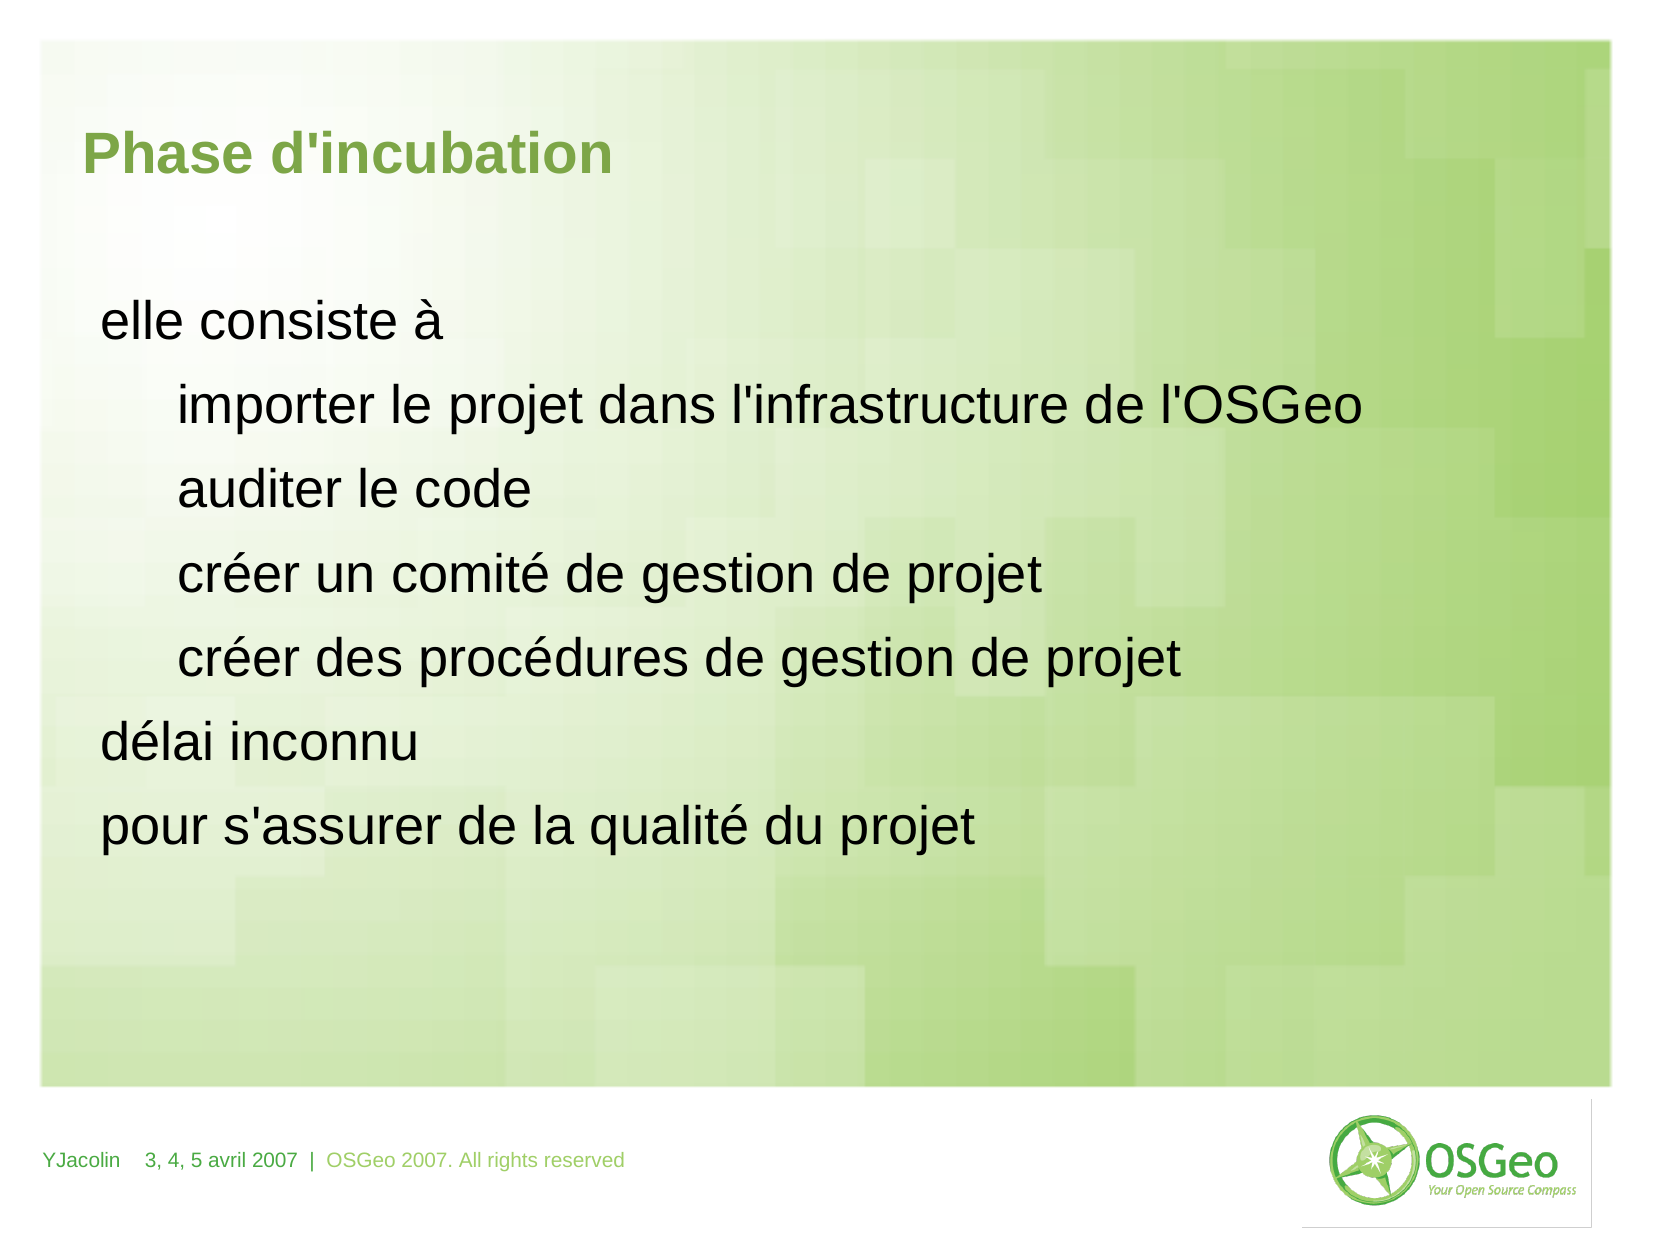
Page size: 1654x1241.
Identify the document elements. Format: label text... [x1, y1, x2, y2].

title Phase d'incubation [82, 49, 1571, 257]
picture [0, 1, 1654, 1239]
list elle consiste à importer le projet dans l'infrastructure de l'OSGeo auditer le code créer un comité de gestion de projet créer des procédures de gestion de projet délai inconnu pour s'assurer de la qualité du projet [82, 290, 1571, 1109]
